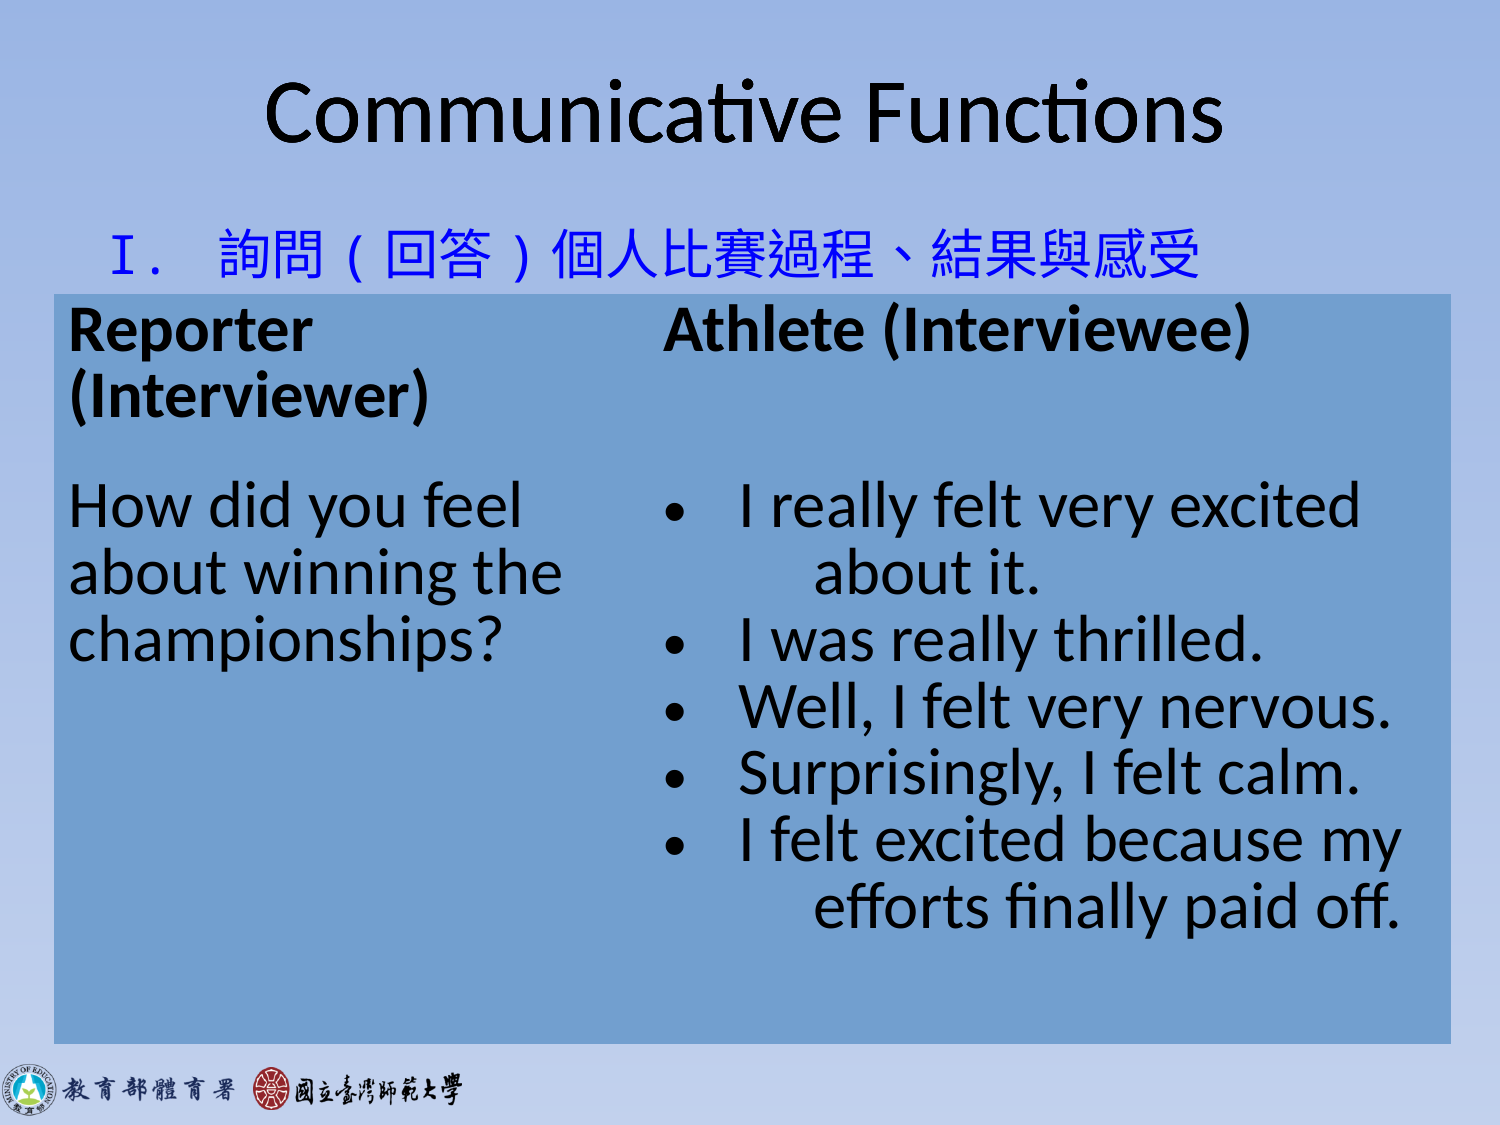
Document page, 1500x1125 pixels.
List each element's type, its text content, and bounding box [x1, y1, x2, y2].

list I. 詢問(回答)個人比賽過程、結果與感受 [35, 212, 1430, 956]
title Communicative Functions [70, 11, 1421, 200]
table_cell How did you feel about winning the championships? [54, 470, 649, 1044]
table_cell I really felt very excited about it. I was really thrilled. Well, I felt very nervous. Surprisingly, I felt calm. I felt excited because my efforts finally paid off. [649, 470, 1451, 1044]
table_header Athlete (Interviewee) [649, 294, 1451, 470]
table_header Reporter (Interviewer) [54, 294, 649, 470]
